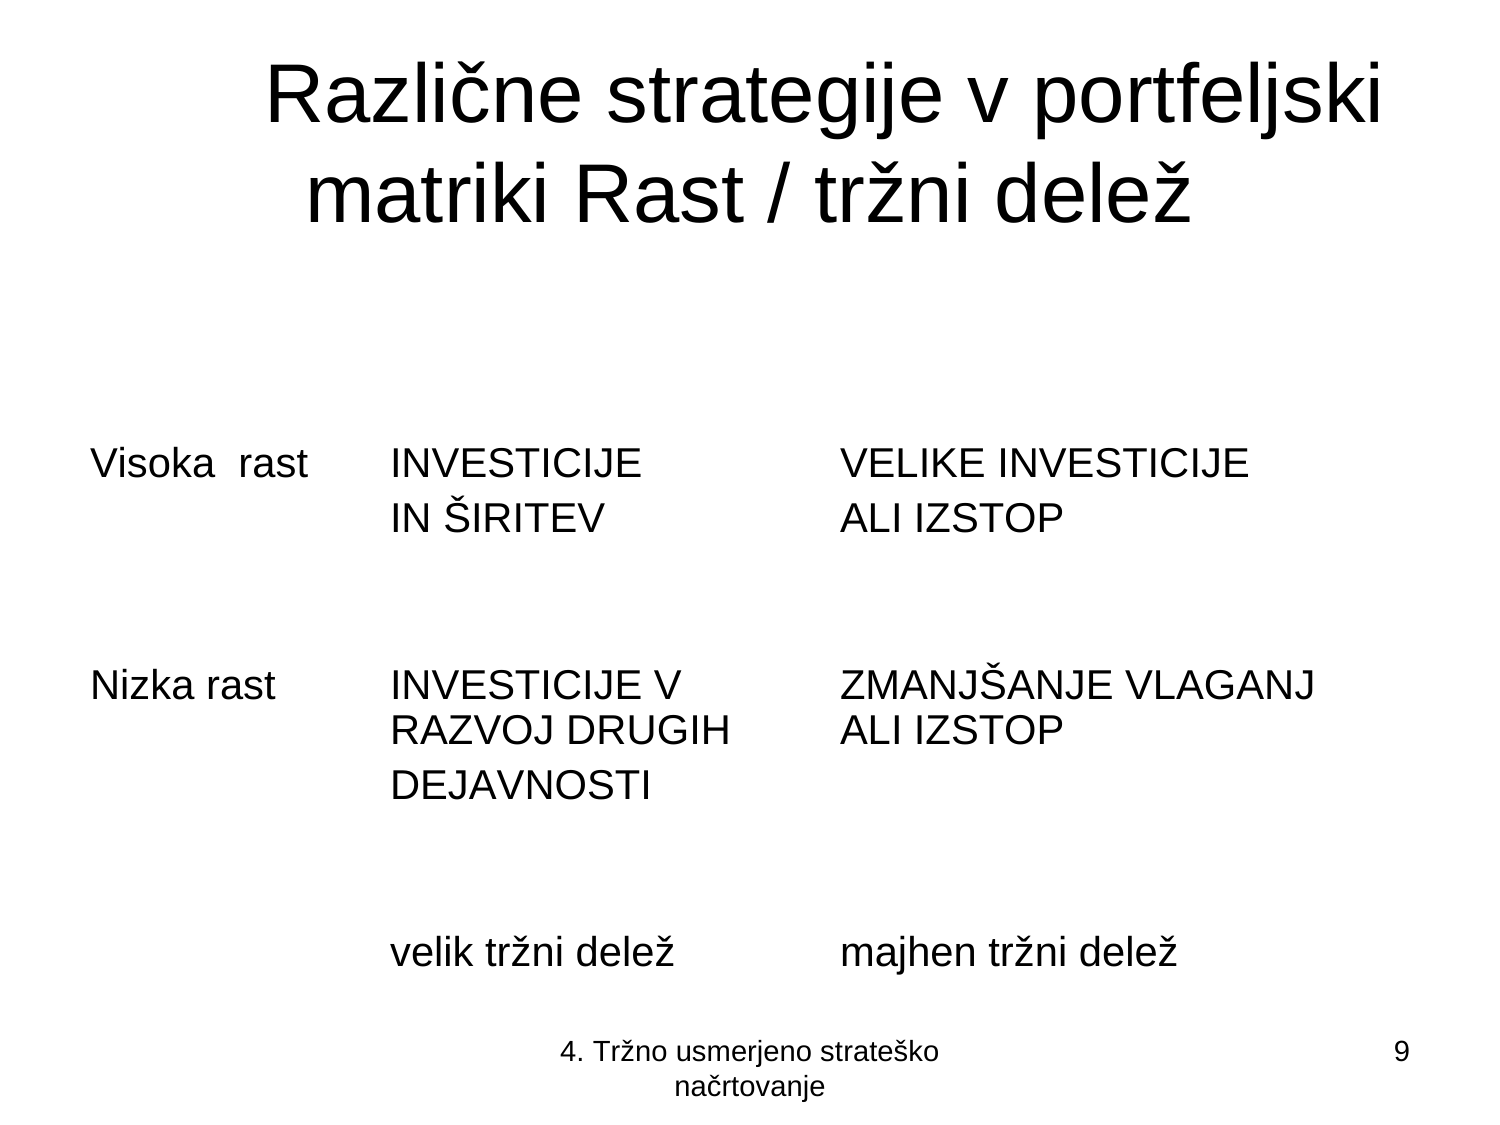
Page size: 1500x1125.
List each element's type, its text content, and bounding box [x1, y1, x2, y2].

title Različne strategije v portfeljski matriki Rast / tržni delež [75, 31, 1426, 247]
list Visoka rast INVESTICIJE VELIKE INVESTICIJE IN ŠIRITEV ALI IZSTOP Nizka rast INVESTICIJE V ZMANJŠANJE VLAGANJ RAZVOJ DRUGIH ALI IZSTOP DEJAVNOSTI velik tržni delež majhen tržni delež [75, 262, 1426, 1006]
text_box <number> [1074, 1024, 1426, 1103]
text_box 4. Tržno usmerjeno strateško načrtovanje [512, 1024, 988, 1103]
